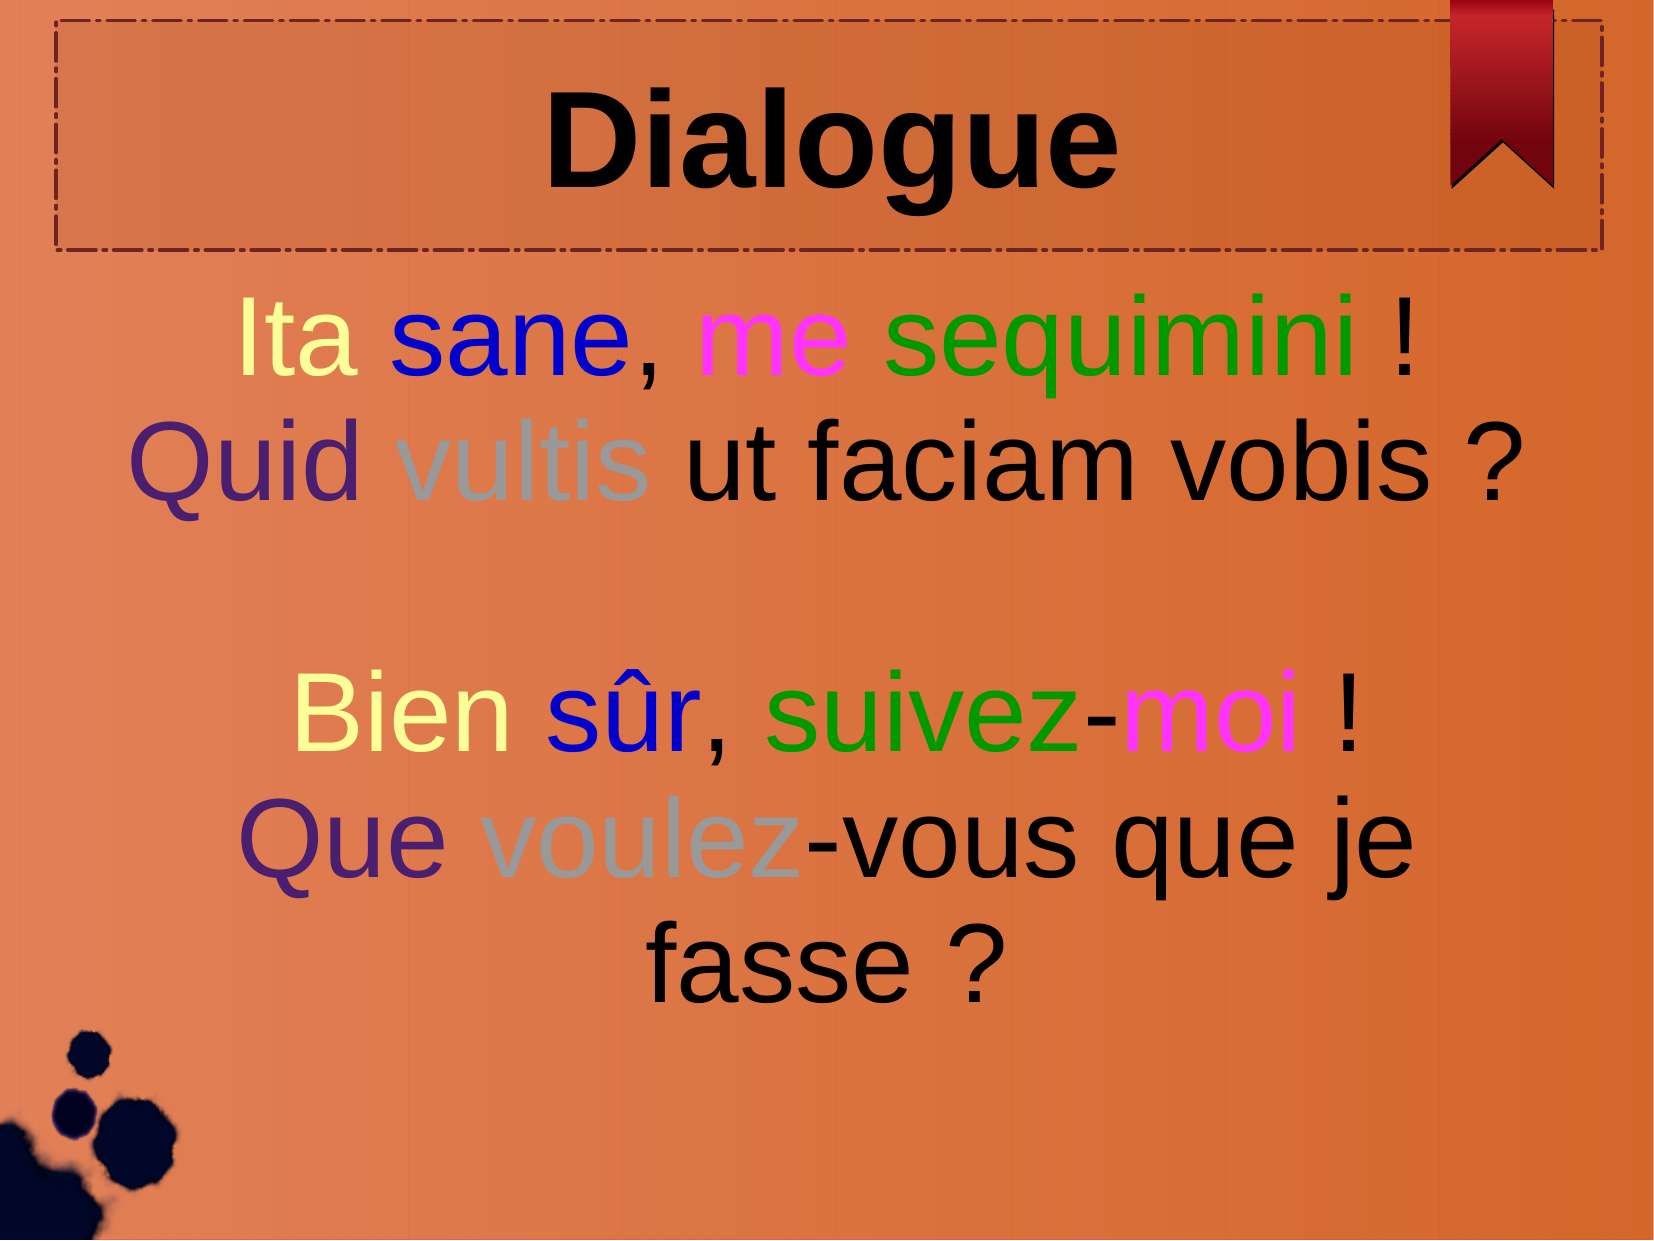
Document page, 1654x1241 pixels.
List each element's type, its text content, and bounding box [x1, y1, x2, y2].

title Dialogue [59, 23, 1607, 257]
text_box Ita sane, me sequimini ! Quid vultis ut faciam vobis ? Bien sûr, suivez-moi ! Que voulez-vous que je fasse ? [82, 273, 1571, 1027]
